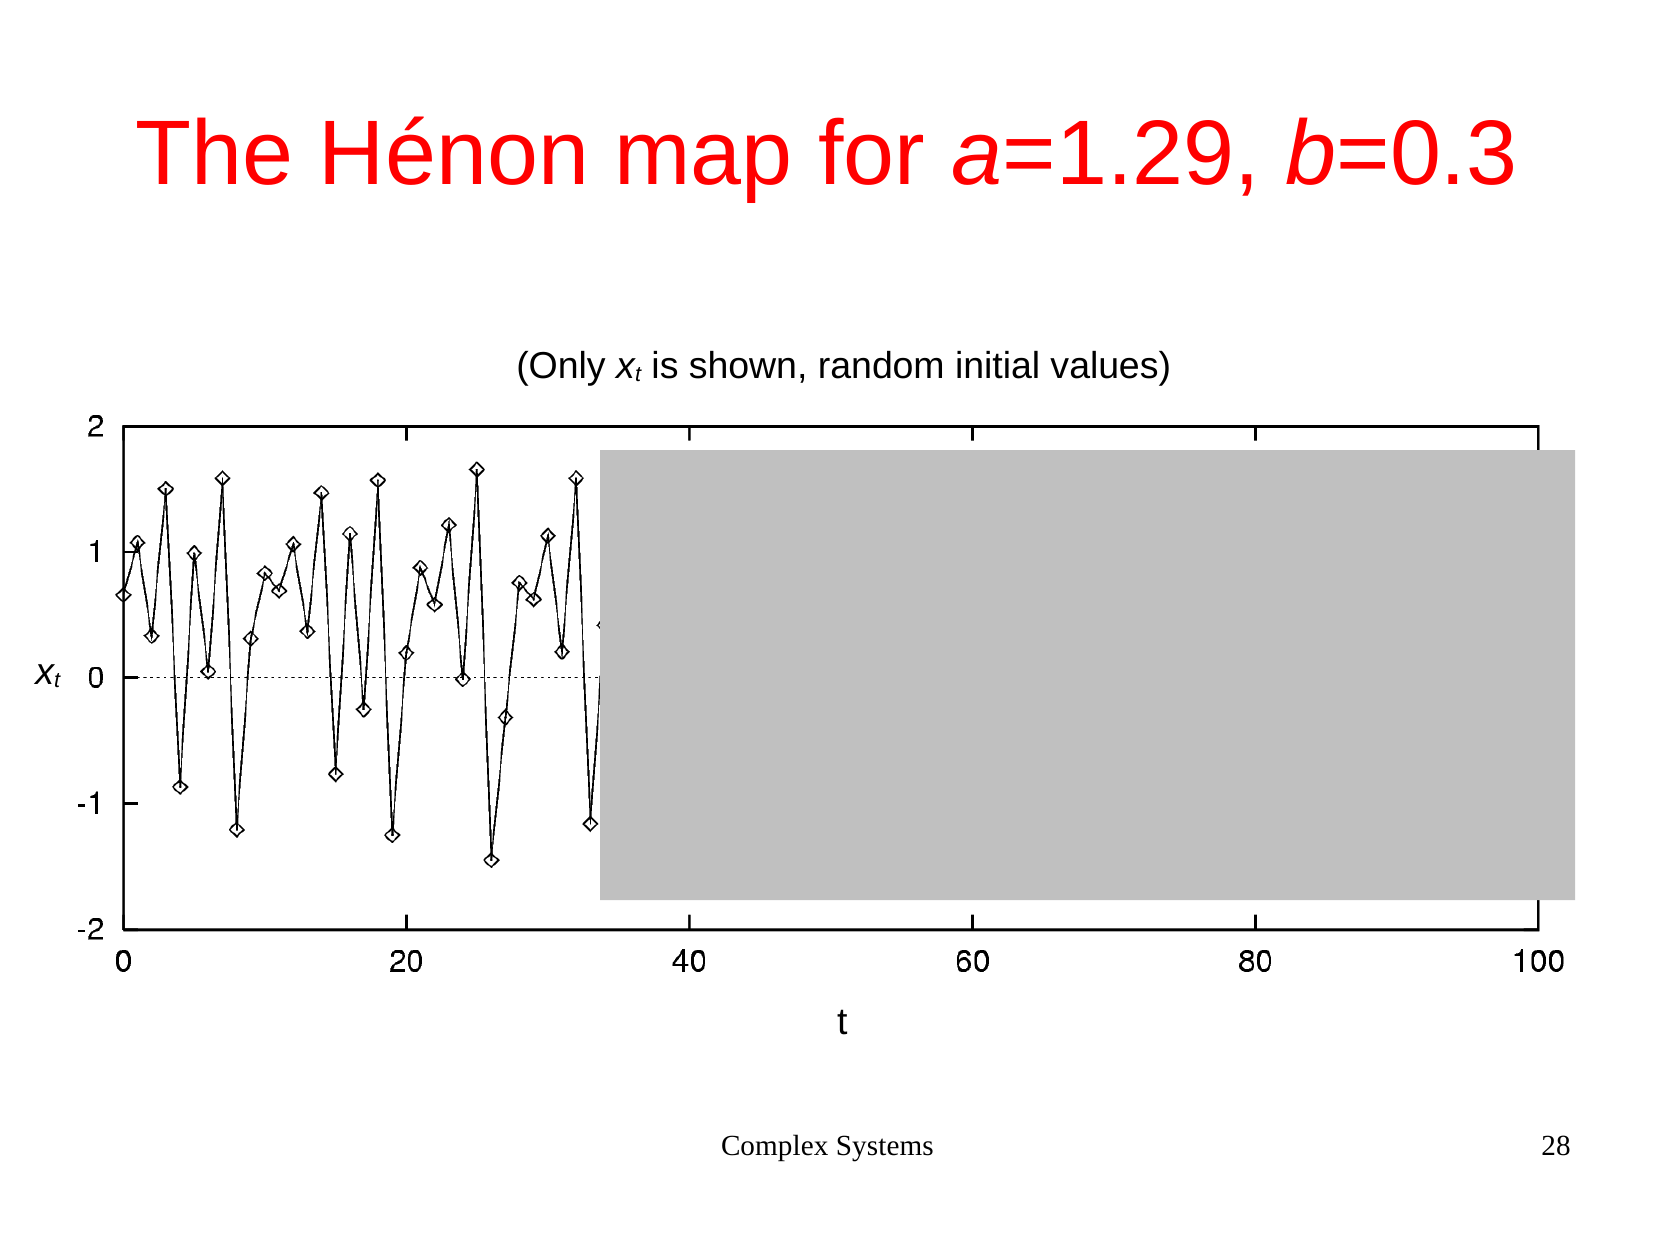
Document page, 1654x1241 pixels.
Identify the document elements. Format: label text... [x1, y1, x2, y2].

picture [75, 412, 1613, 1007]
text_box xt [20, 643, 76, 713]
text_box (Only xt is shown, random initial values) [487, 337, 1201, 407]
title The Hénon map for a=1.29, b=0.3 [82, 49, 1571, 257]
text_box [600, 450, 1576, 901]
text_box t [822, 993, 863, 1051]
